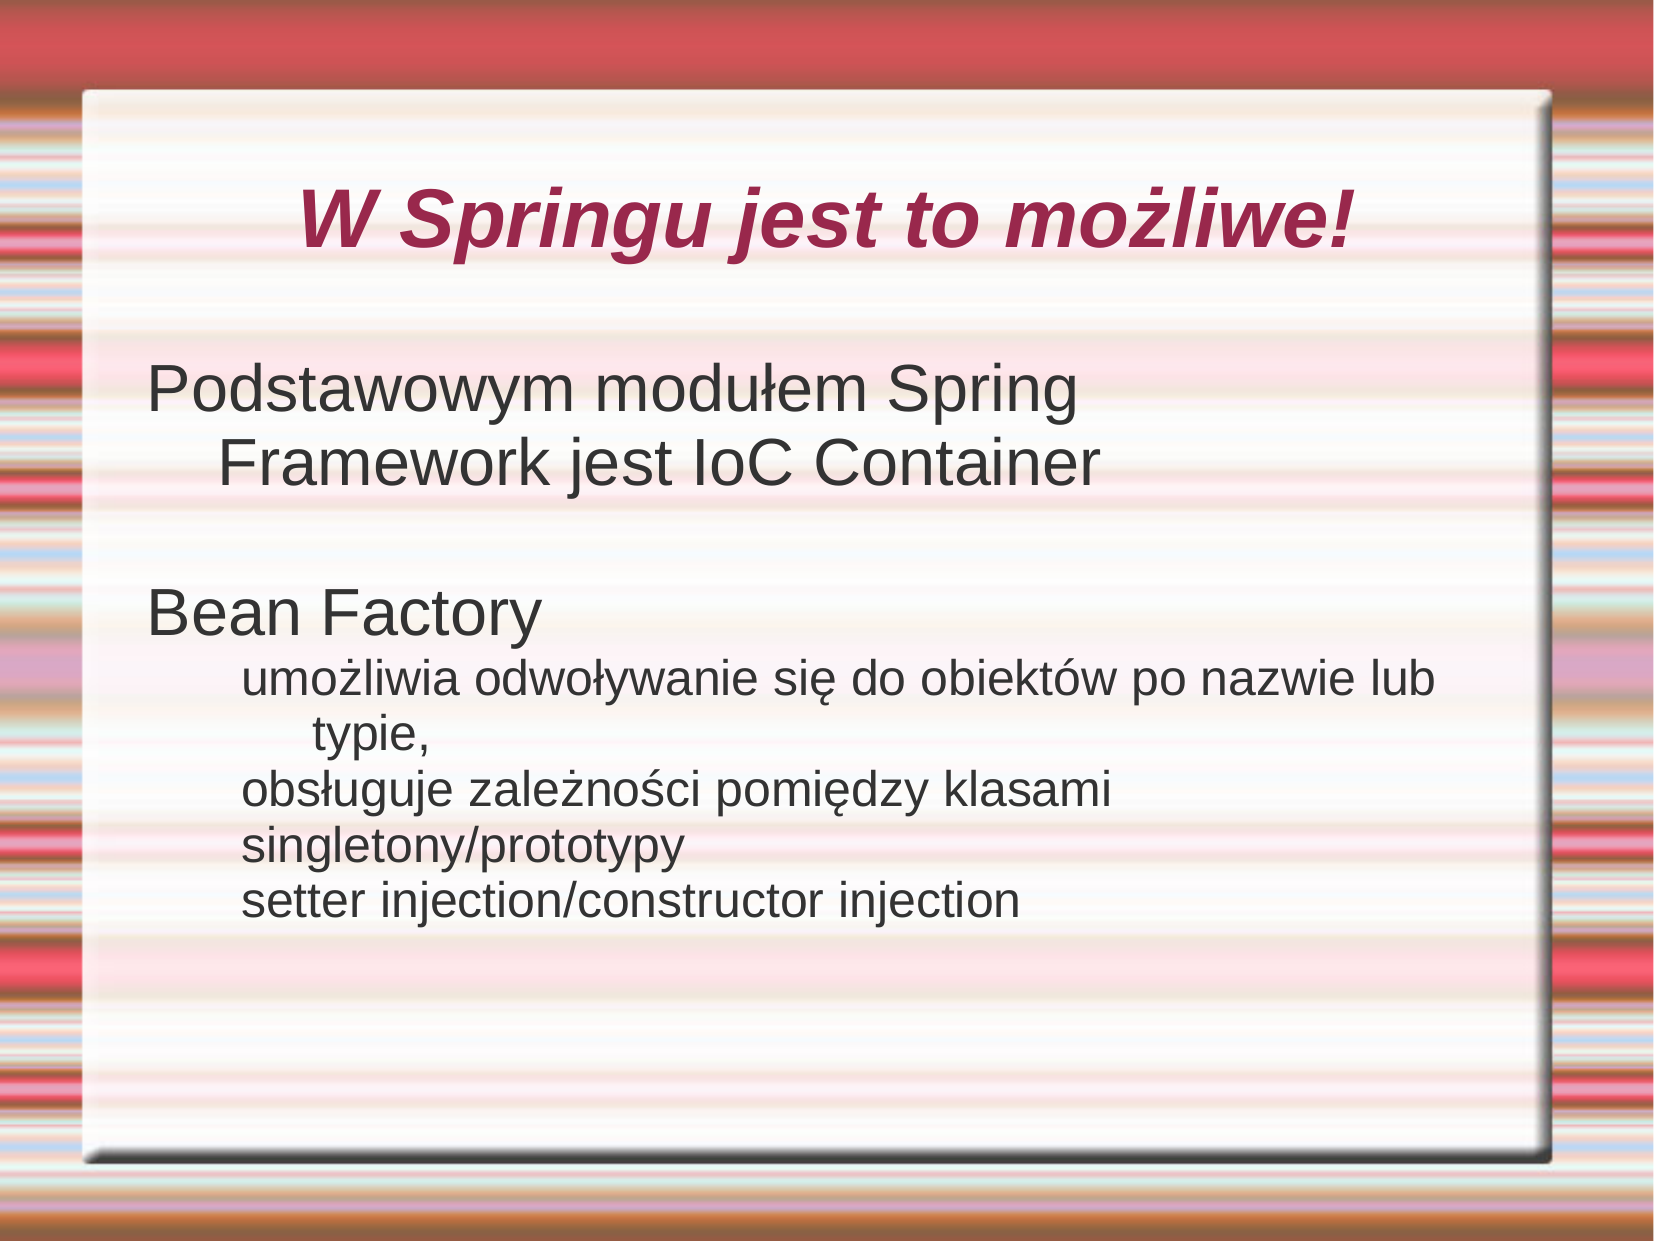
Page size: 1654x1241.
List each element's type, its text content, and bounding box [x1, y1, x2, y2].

list Podstawowym modułem Spring Framework jest IoC Container Bean Factory umożliwia odwoływanie się do obiektów po nazwie lub typie, obsługuje zależności pomiędzy klasami singletony/prototypy setter injection/constructor injection [134, 350, 1516, 1133]
picture [0, 0, 1654, 1241]
title W Springu jest to możliwe! [121, 114, 1534, 322]
